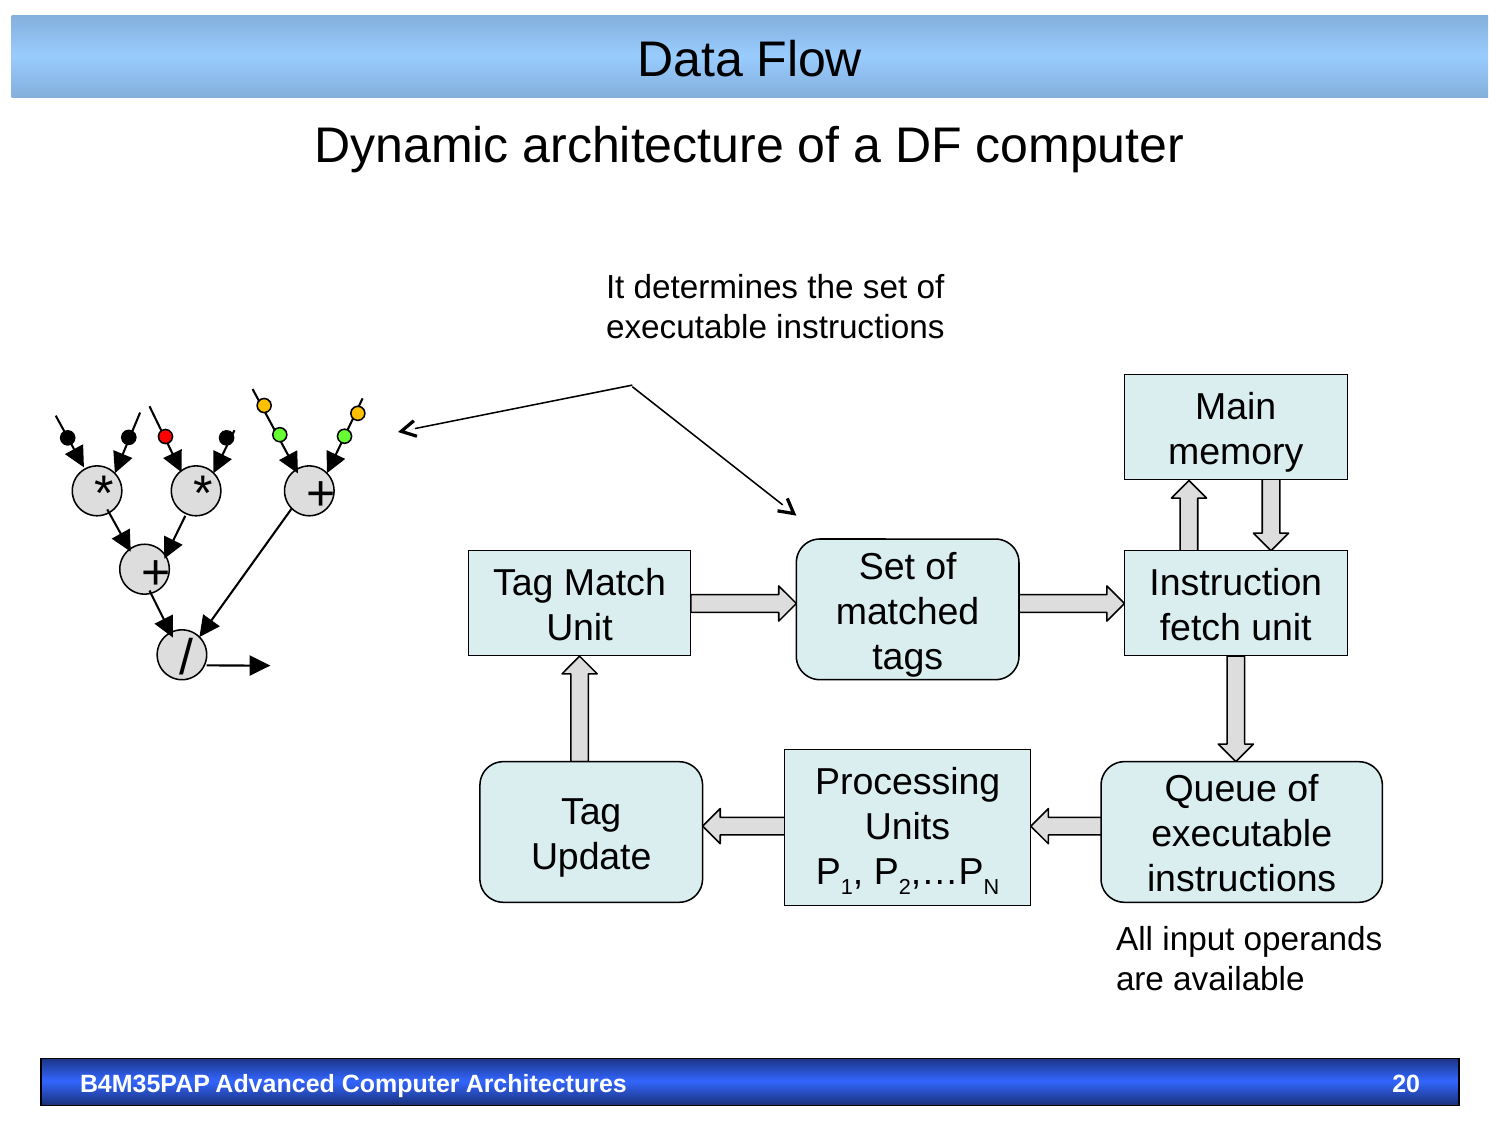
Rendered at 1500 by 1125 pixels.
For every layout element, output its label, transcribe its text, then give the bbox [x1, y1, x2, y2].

text_box Main memory [1124, 374, 1348, 480]
text_box [60, 430, 75, 445]
text_box [397, 385, 797, 516]
text_box [219, 430, 234, 445]
text_box [703, 808, 784, 844]
text_box Set of matched tags [796, 538, 1019, 680]
text_box [158, 429, 173, 444]
text_box It determines the set of executable instructions [591, 257, 990, 353]
text_box [272, 427, 287, 442]
text_box Processing Units P1, P2,…PN [784, 749, 1031, 906]
text_box + [284, 465, 335, 516]
text_box + [119, 544, 170, 595]
text_box Tag Update [479, 761, 703, 903]
text_box [1019, 585, 1124, 622]
text_box [121, 430, 136, 445]
text_box All input operands are available [1101, 909, 1500, 1005]
list Dynamic architecture of a DF computer [64, 105, 1435, 1043]
text_box * [171, 465, 221, 516]
title Data Flow [11, 15, 1489, 98]
text_box [562, 656, 598, 761]
text_box Tag Match Unit [468, 550, 691, 656]
text_box / [157, 629, 207, 680]
text_box Queue of executable instructions [1101, 761, 1383, 903]
text_box [1171, 480, 1207, 550]
text_box [337, 429, 352, 444]
text_box Instruction fetch unit [1124, 550, 1348, 656]
text_box * [72, 465, 122, 516]
text_box [691, 585, 796, 622]
text_box [257, 398, 272, 413]
text_box [350, 406, 365, 421]
text_box [1253, 480, 1289, 550]
text_box [1031, 808, 1101, 844]
text_box [1218, 656, 1254, 761]
